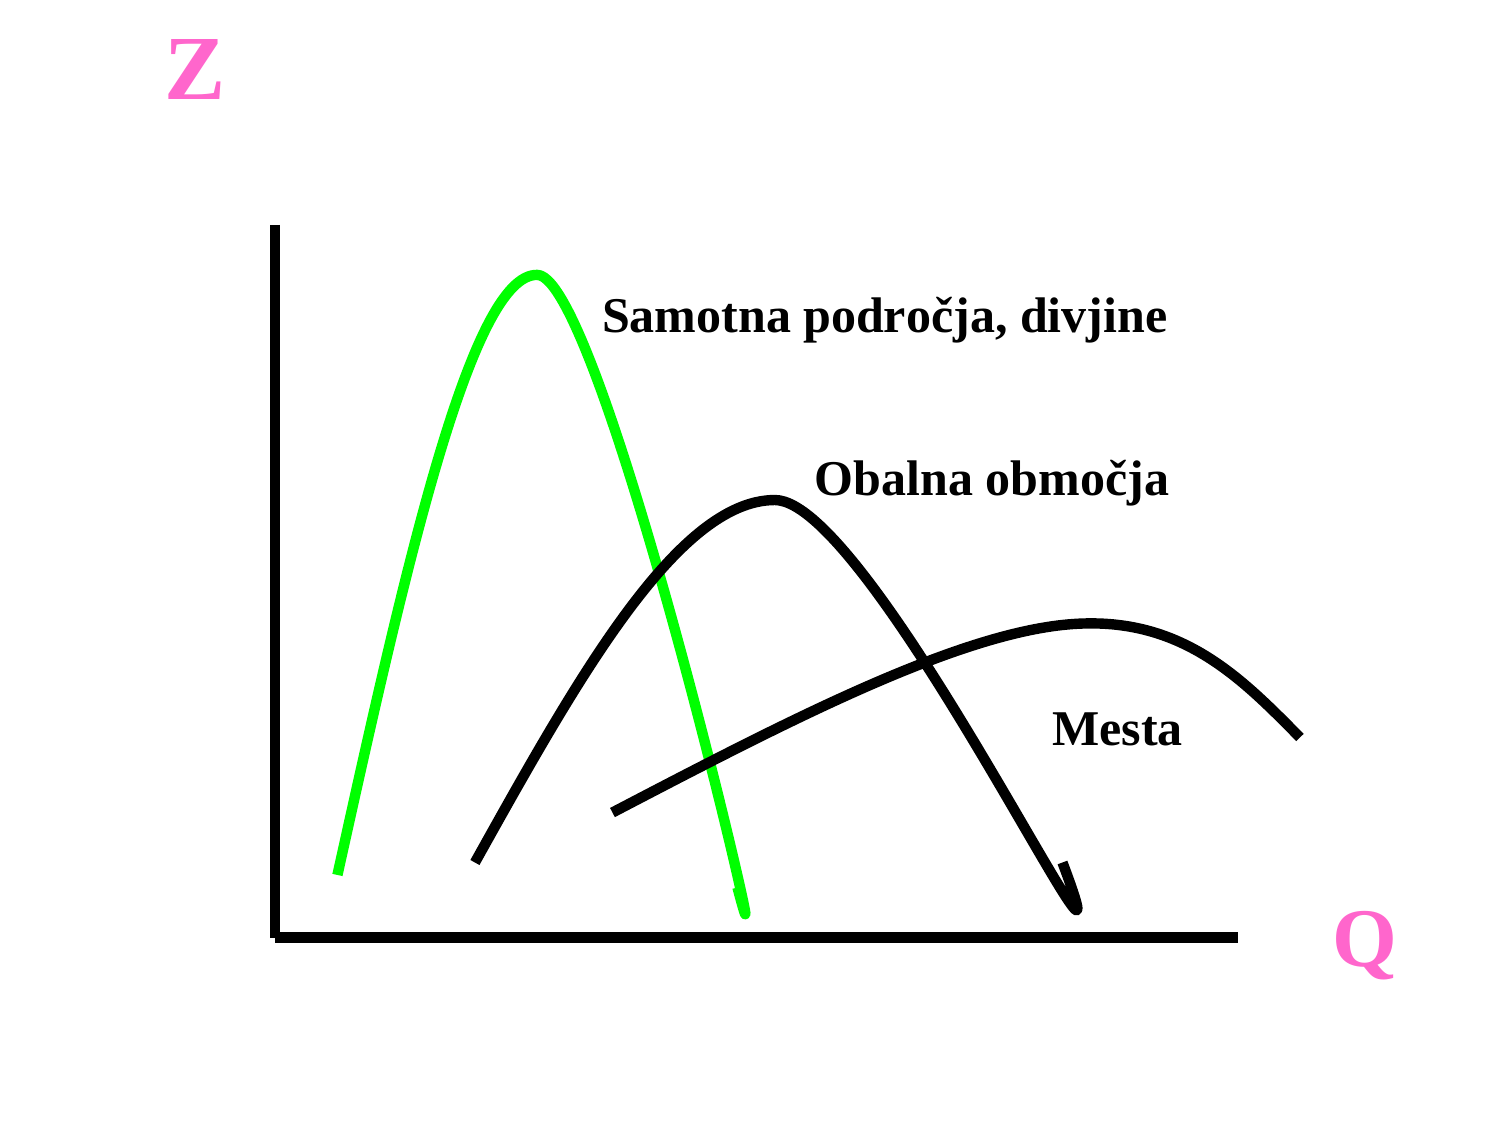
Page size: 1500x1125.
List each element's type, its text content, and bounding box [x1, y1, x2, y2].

text_box Samotna področja, divjine [587, 274, 1450, 351]
text_box Z [149, 0, 1150, 126]
text_box Obalna območja [800, 437, 1476, 513]
text_box Q [487, 874, 1476, 1082]
text_box Mesta [1037, 687, 1500, 763]
